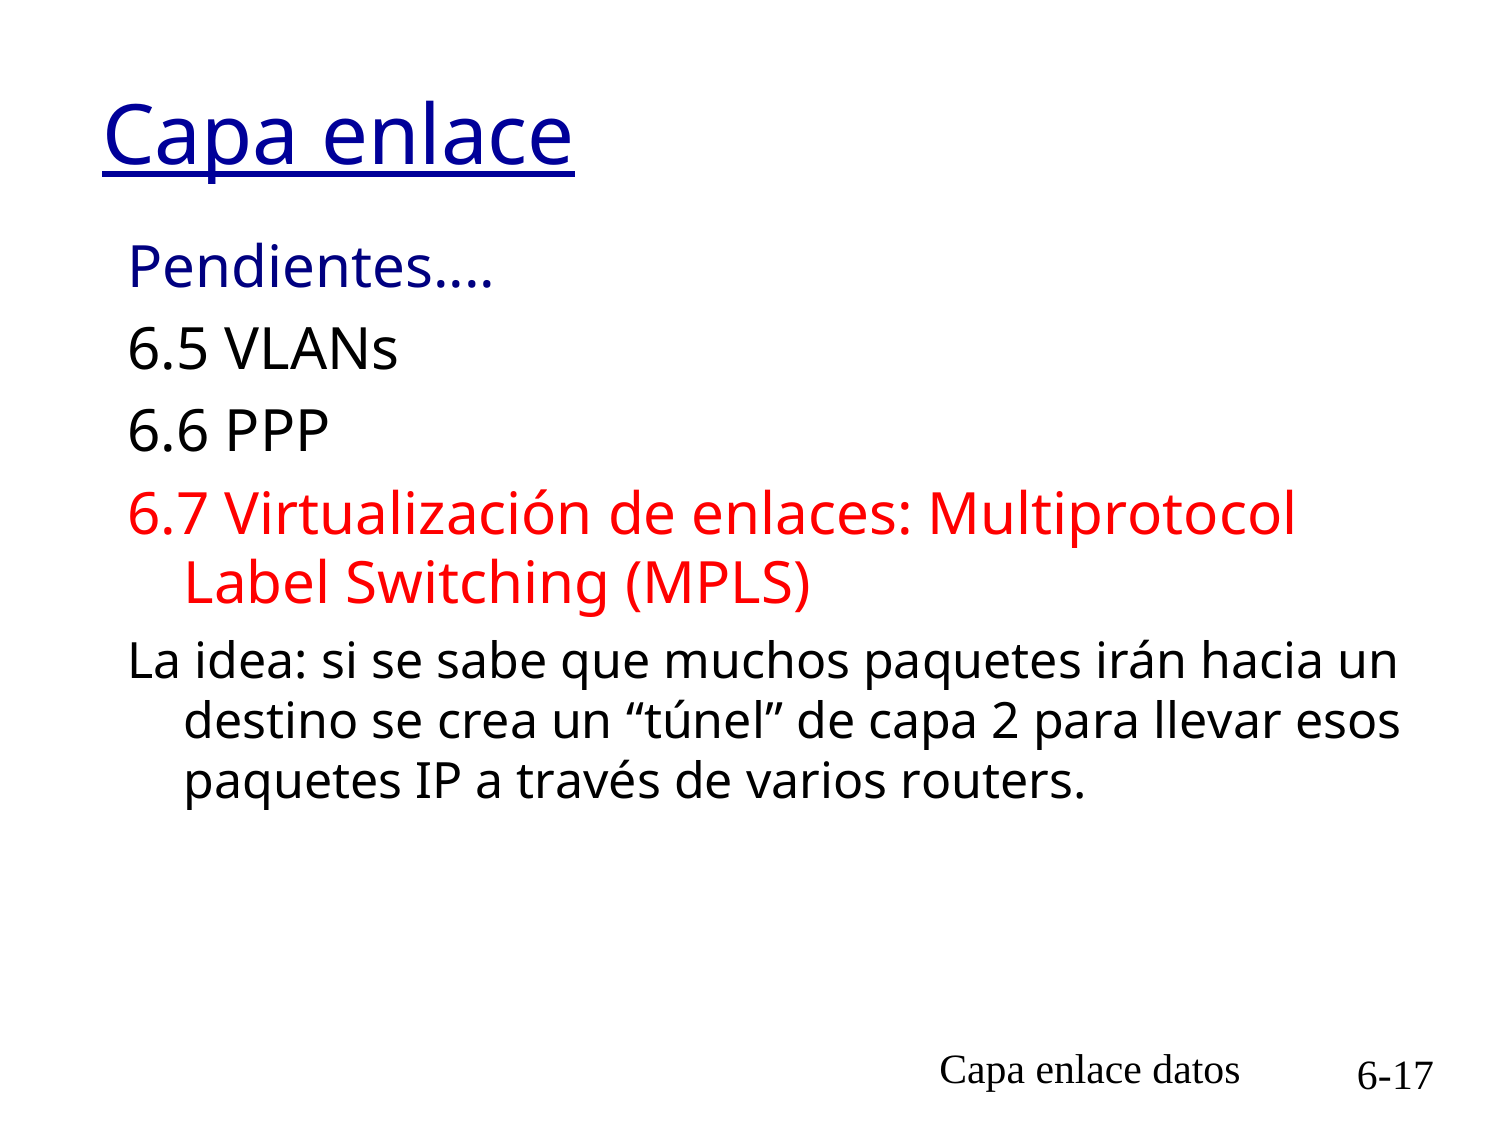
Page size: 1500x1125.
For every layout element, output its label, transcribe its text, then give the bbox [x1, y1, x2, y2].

title Capa enlace [87, 37, 1363, 225]
list Pendientes.... 6.5 VLANs 6.6 PPP 6.7 Virtualización de enlaces: Multiprotocol Label Switching (MPLS) La idea: si se sabe que muchos paquetes irán hacia un destino se crea un “túnel” de capa 2 para llevar esos paquetes IP a través de varios routers. [112, 221, 1468, 1102]
